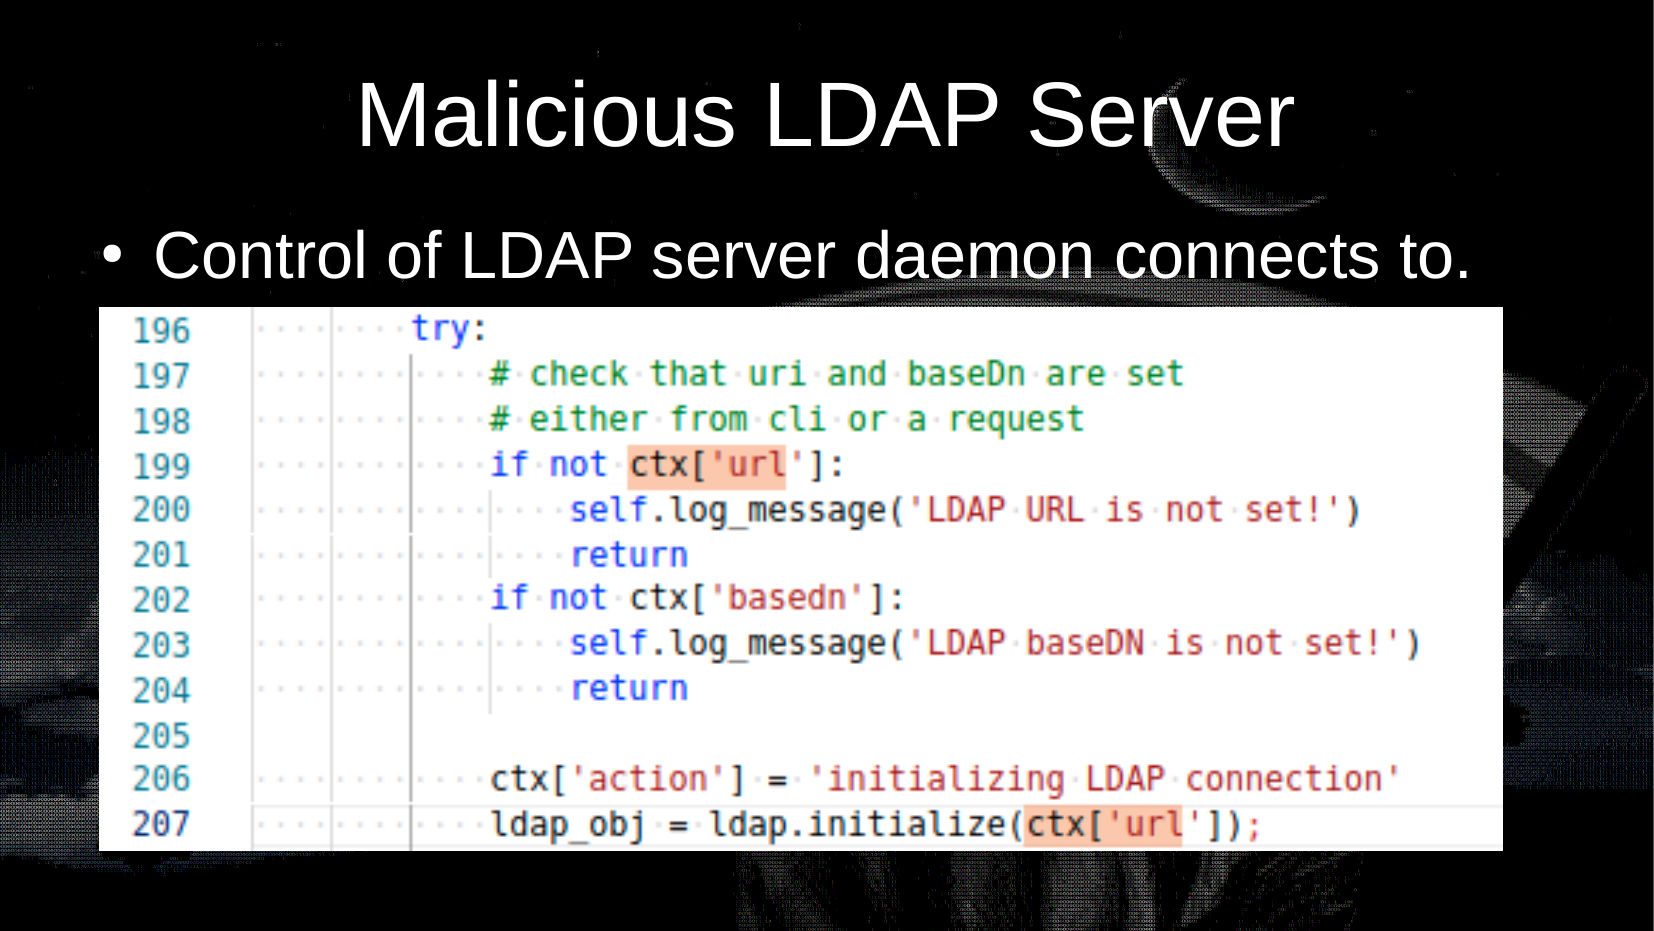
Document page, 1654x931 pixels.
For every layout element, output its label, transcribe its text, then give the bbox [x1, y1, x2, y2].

list Control of LDAP server daemon connects to. [82, 217, 1571, 758]
title Malicious LDAP Server [82, 37, 1571, 193]
picture [0, 0, 1654, 931]
